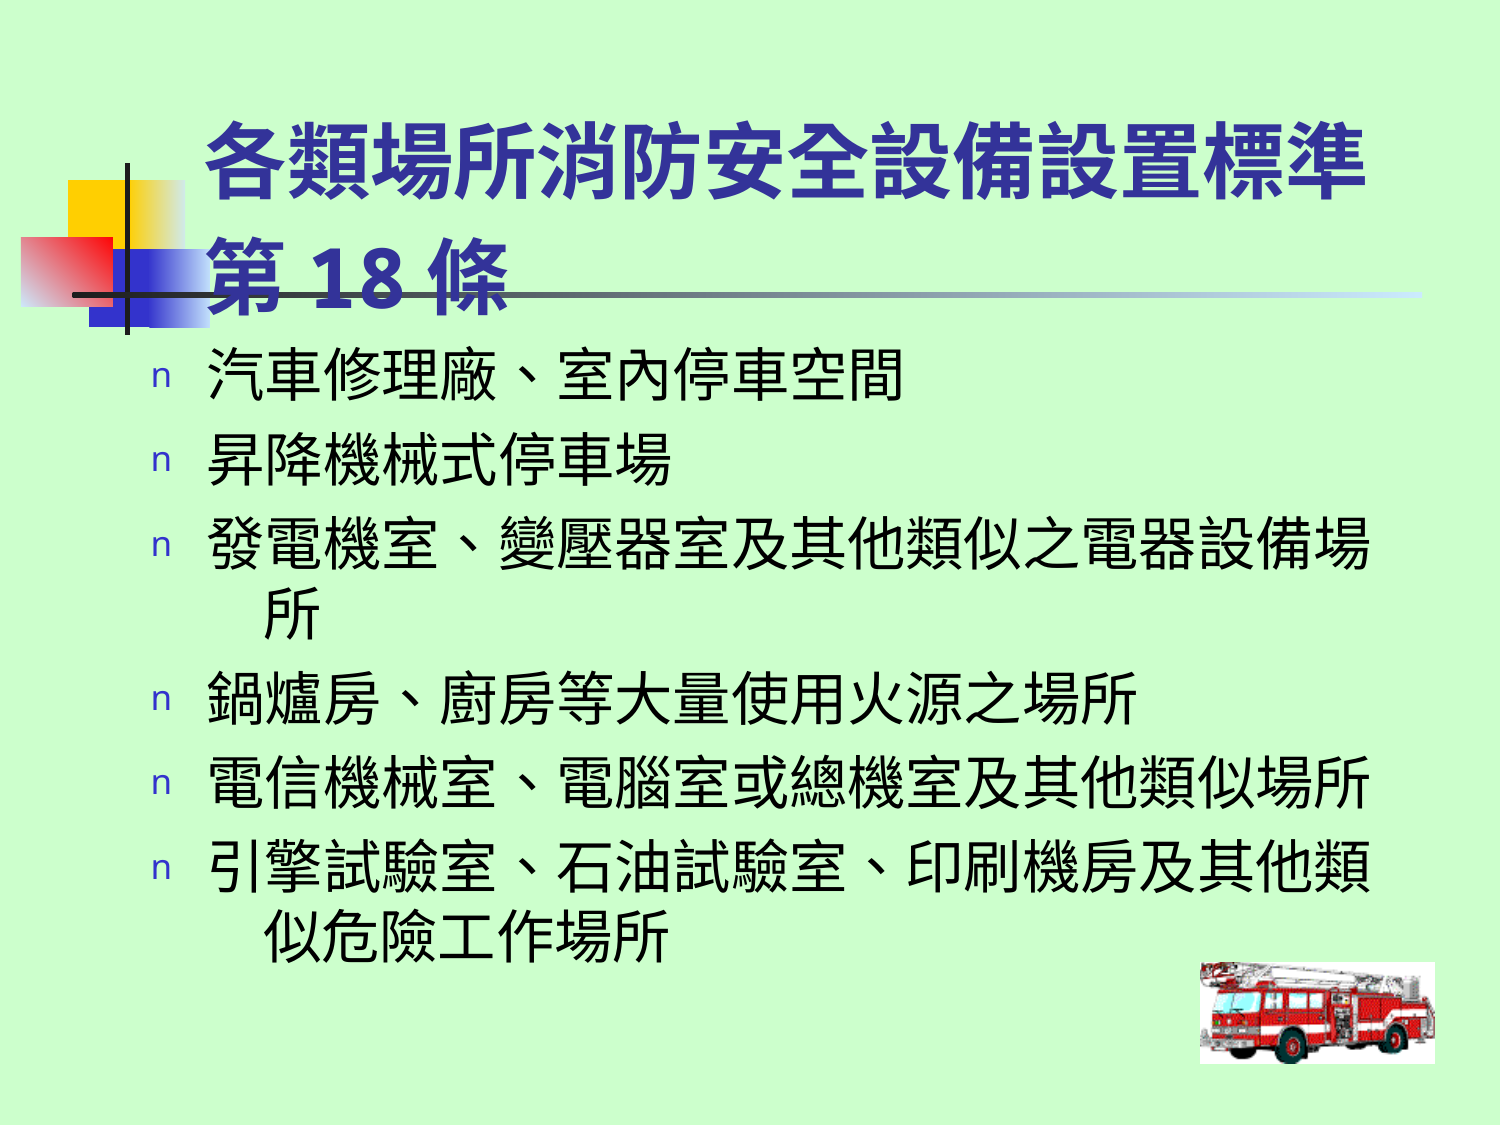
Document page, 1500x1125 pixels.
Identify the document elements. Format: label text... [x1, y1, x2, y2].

title 各類場所消防安全設備設置標準第18條 [188, 101, 1468, 289]
list 汽車修理廠、室內停車空間 昇降機械式停車場 發電機室、變壓器室及其他類似之電器設備場所 鍋爐房、廚房等大量使用火源之場所 電信機械室、電腦室或總機室及其他類似場所 引擎試驗室、石油試驗室、印刷機房及其他類似危險工作場所 [135, 331, 1400, 1071]
picture [1200, 962, 1435, 1065]
